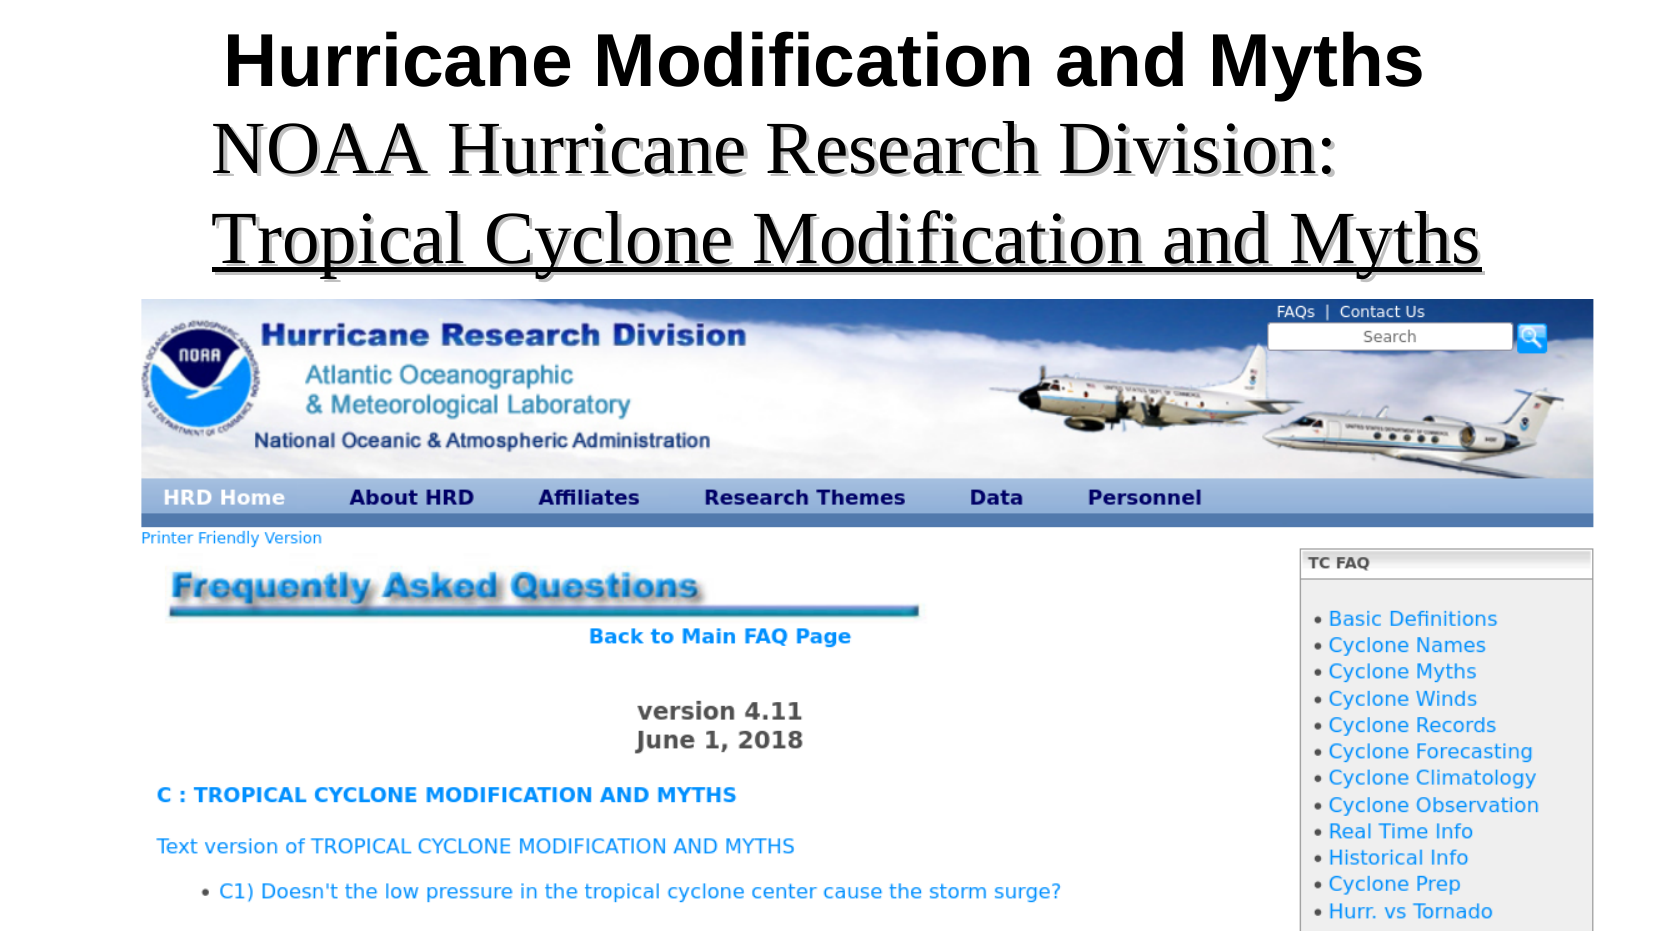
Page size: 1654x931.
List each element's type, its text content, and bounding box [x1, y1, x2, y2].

text_box NOAA Hurricane Research Division: Tropical Cyclone Modification and Myths [27, 90, 1631, 286]
picture [134, 299, 1600, 931]
title Hurricane Modification and Myths [0, 5, 1654, 107]
